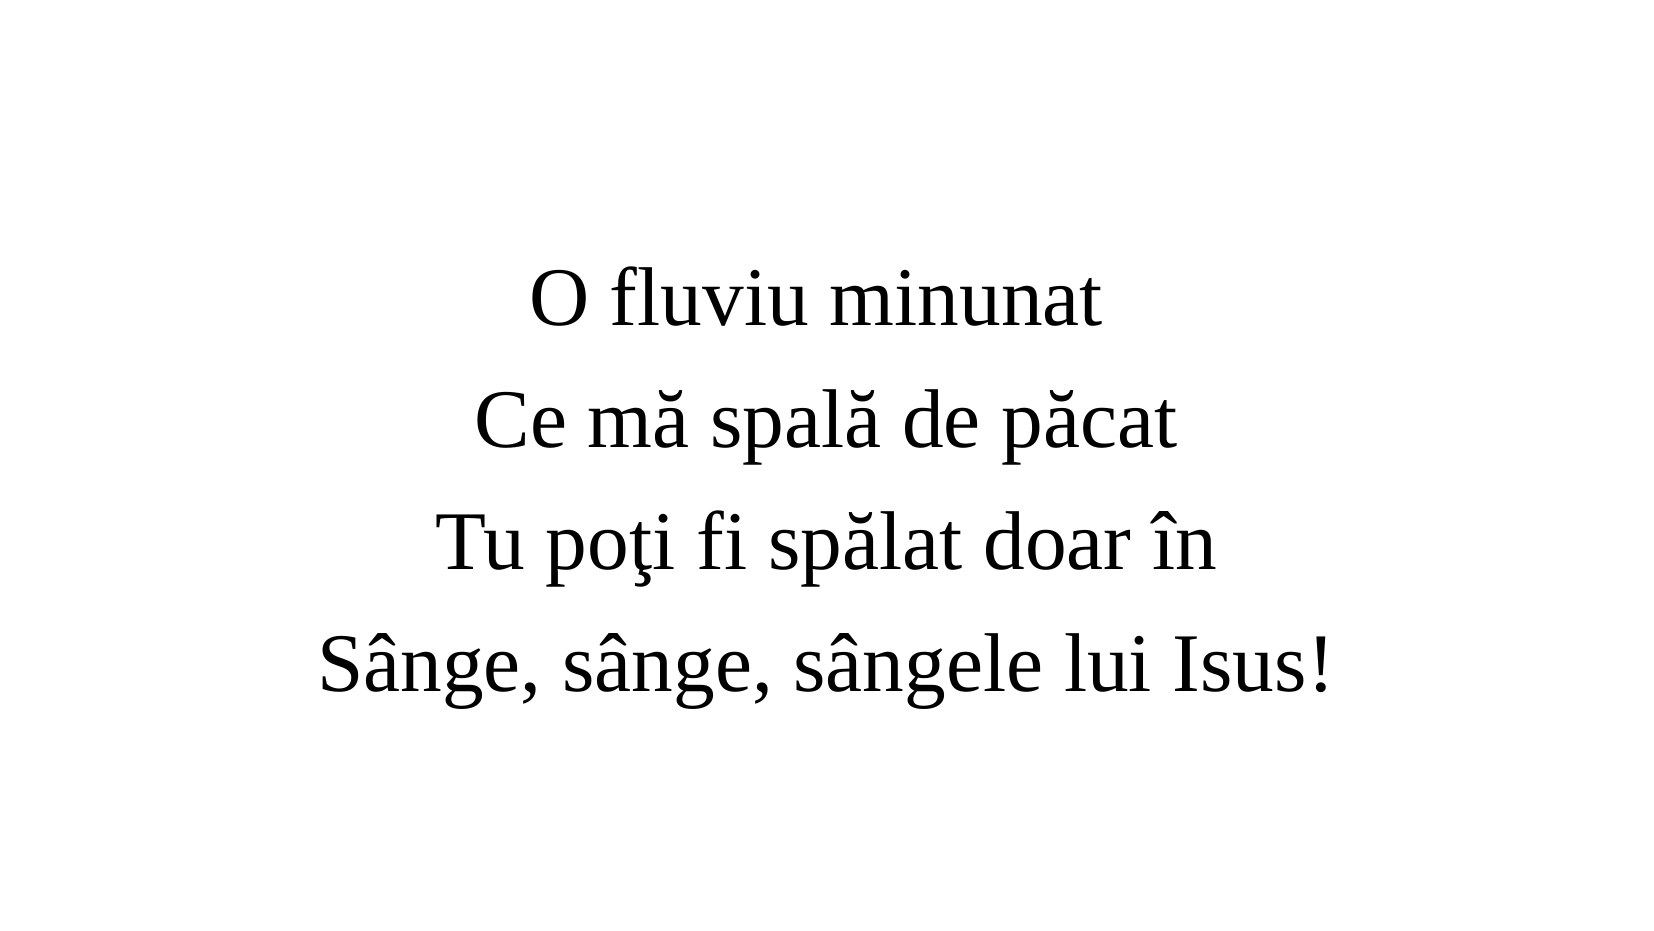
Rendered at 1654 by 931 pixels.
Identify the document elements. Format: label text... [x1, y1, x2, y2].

subtitle O fluviu minunat Ce mă spală de păcat Tu poţi fi spălat doar în Sânge, sânge, sângele lui Isus! [118, 238, 1536, 712]
